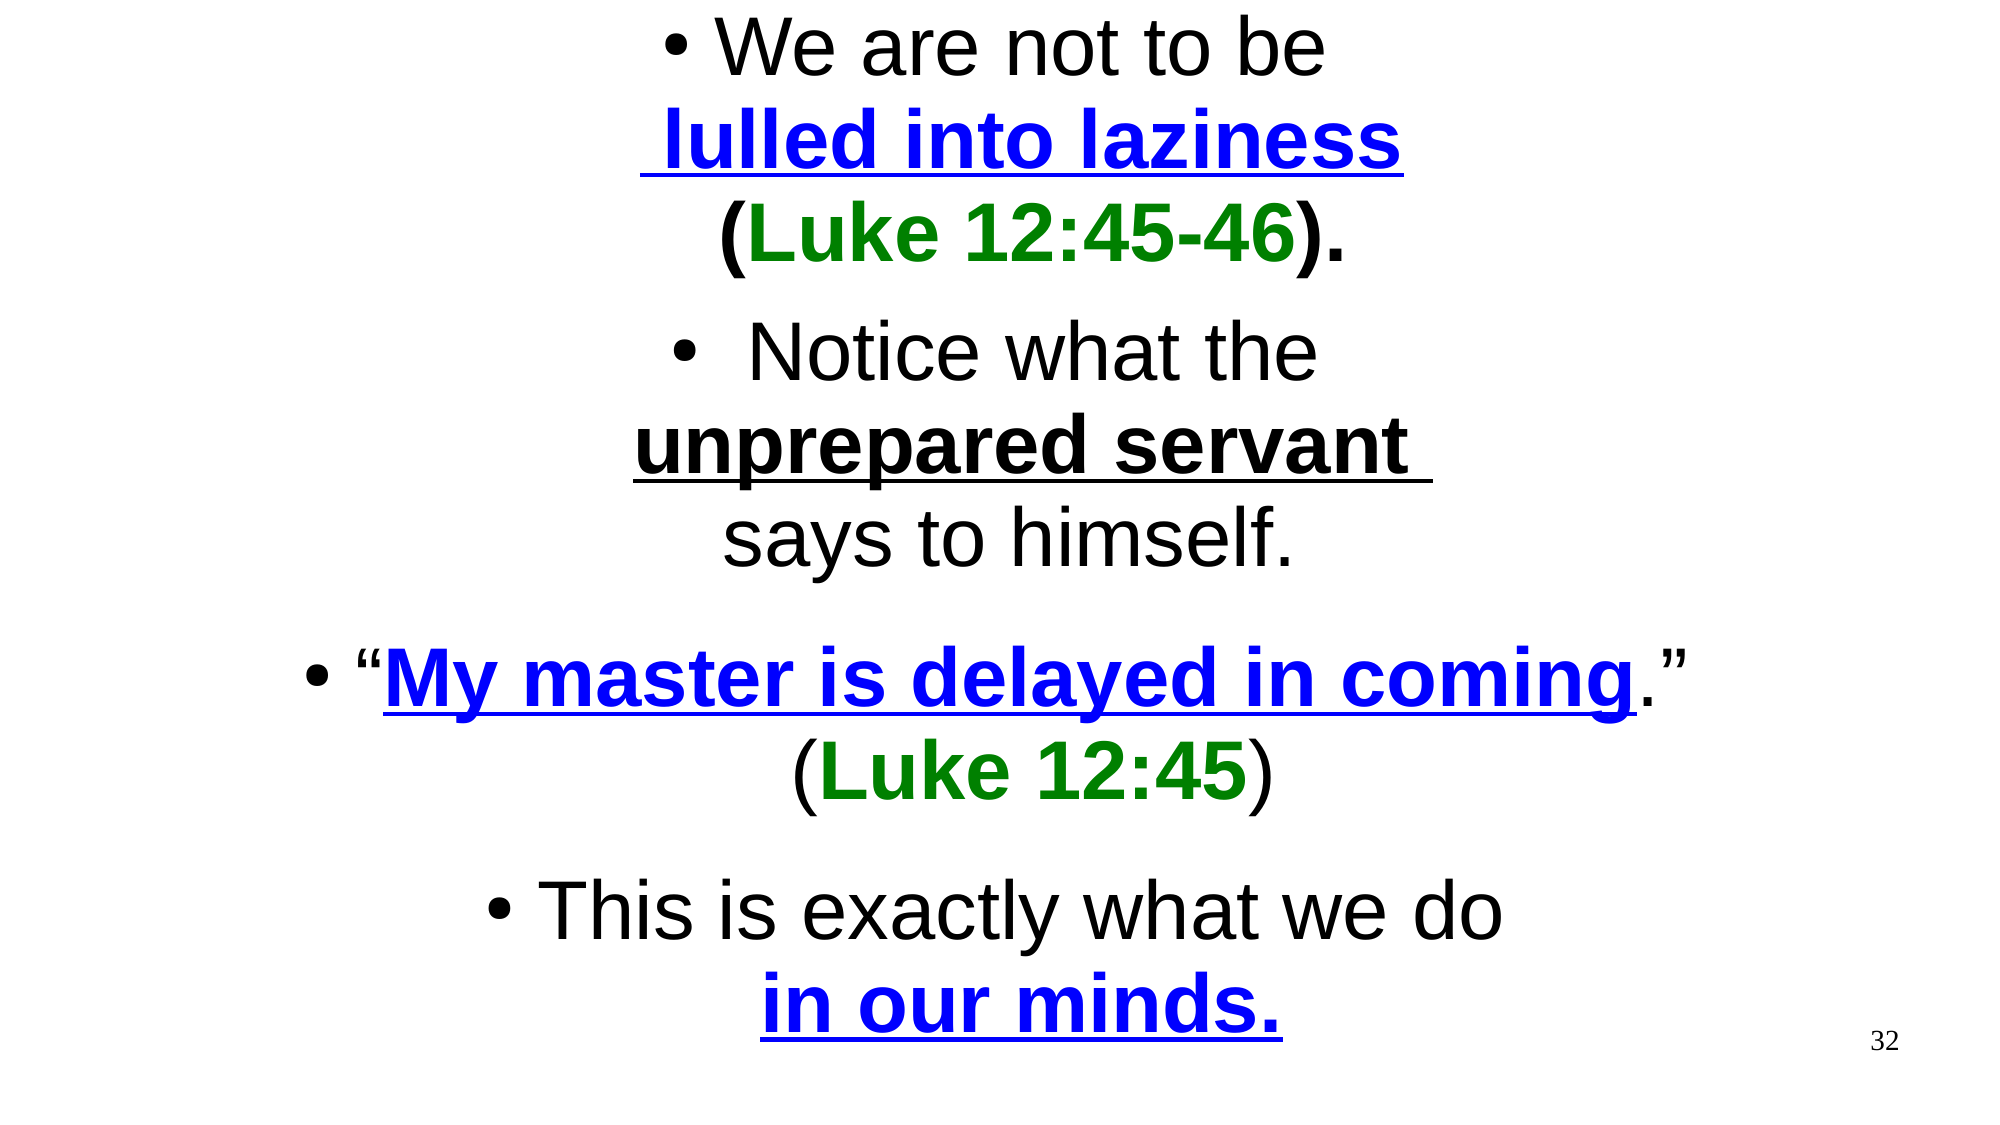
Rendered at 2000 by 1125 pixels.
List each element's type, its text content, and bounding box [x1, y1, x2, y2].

list We are not to be lulled into laziness (Luke 12:45-46). Notice what the unprepared servant says to himself. “My master is delayed in coming.” (Luke 12:45) This is exactly what we do in our minds. [0, 0, 1996, 1123]
